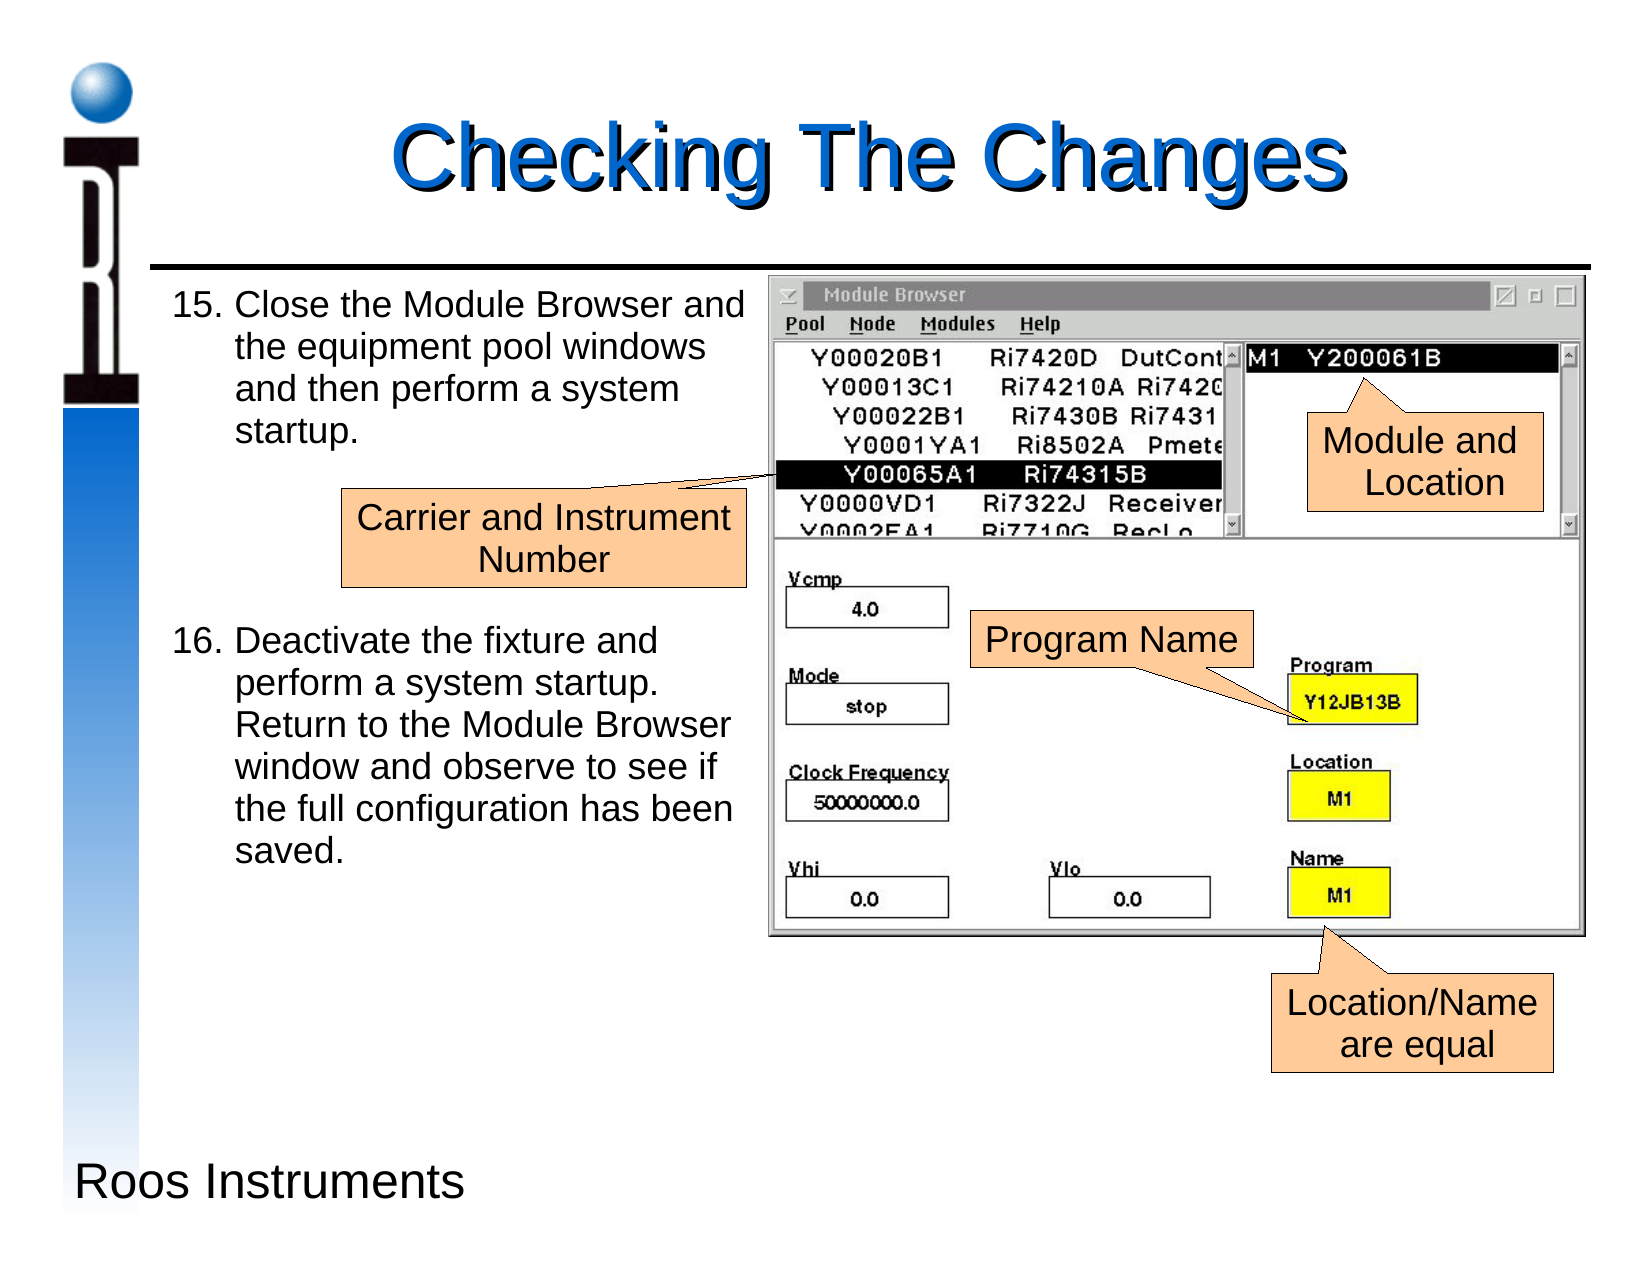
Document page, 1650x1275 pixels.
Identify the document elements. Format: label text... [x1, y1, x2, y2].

text_box Location/Name are equal [1271, 925, 1554, 1073]
text_box Carrier and Instrument Number [341, 473, 781, 588]
text_box 15. Close the Module Browser and the equipment pool windows and then perform a system startup. 16. Deactivate the fixture and perform a system startup. Return to the Module Browser window and observe to see if the full configuration has been saved. [157, 276, 766, 880]
picture [59, 59, 144, 411]
title Checking The Changes [147, 66, 1591, 245]
text_box Module and Location [1307, 377, 1544, 512]
text_box Program Name [970, 610, 1308, 722]
picture [768, 275, 1586, 937]
